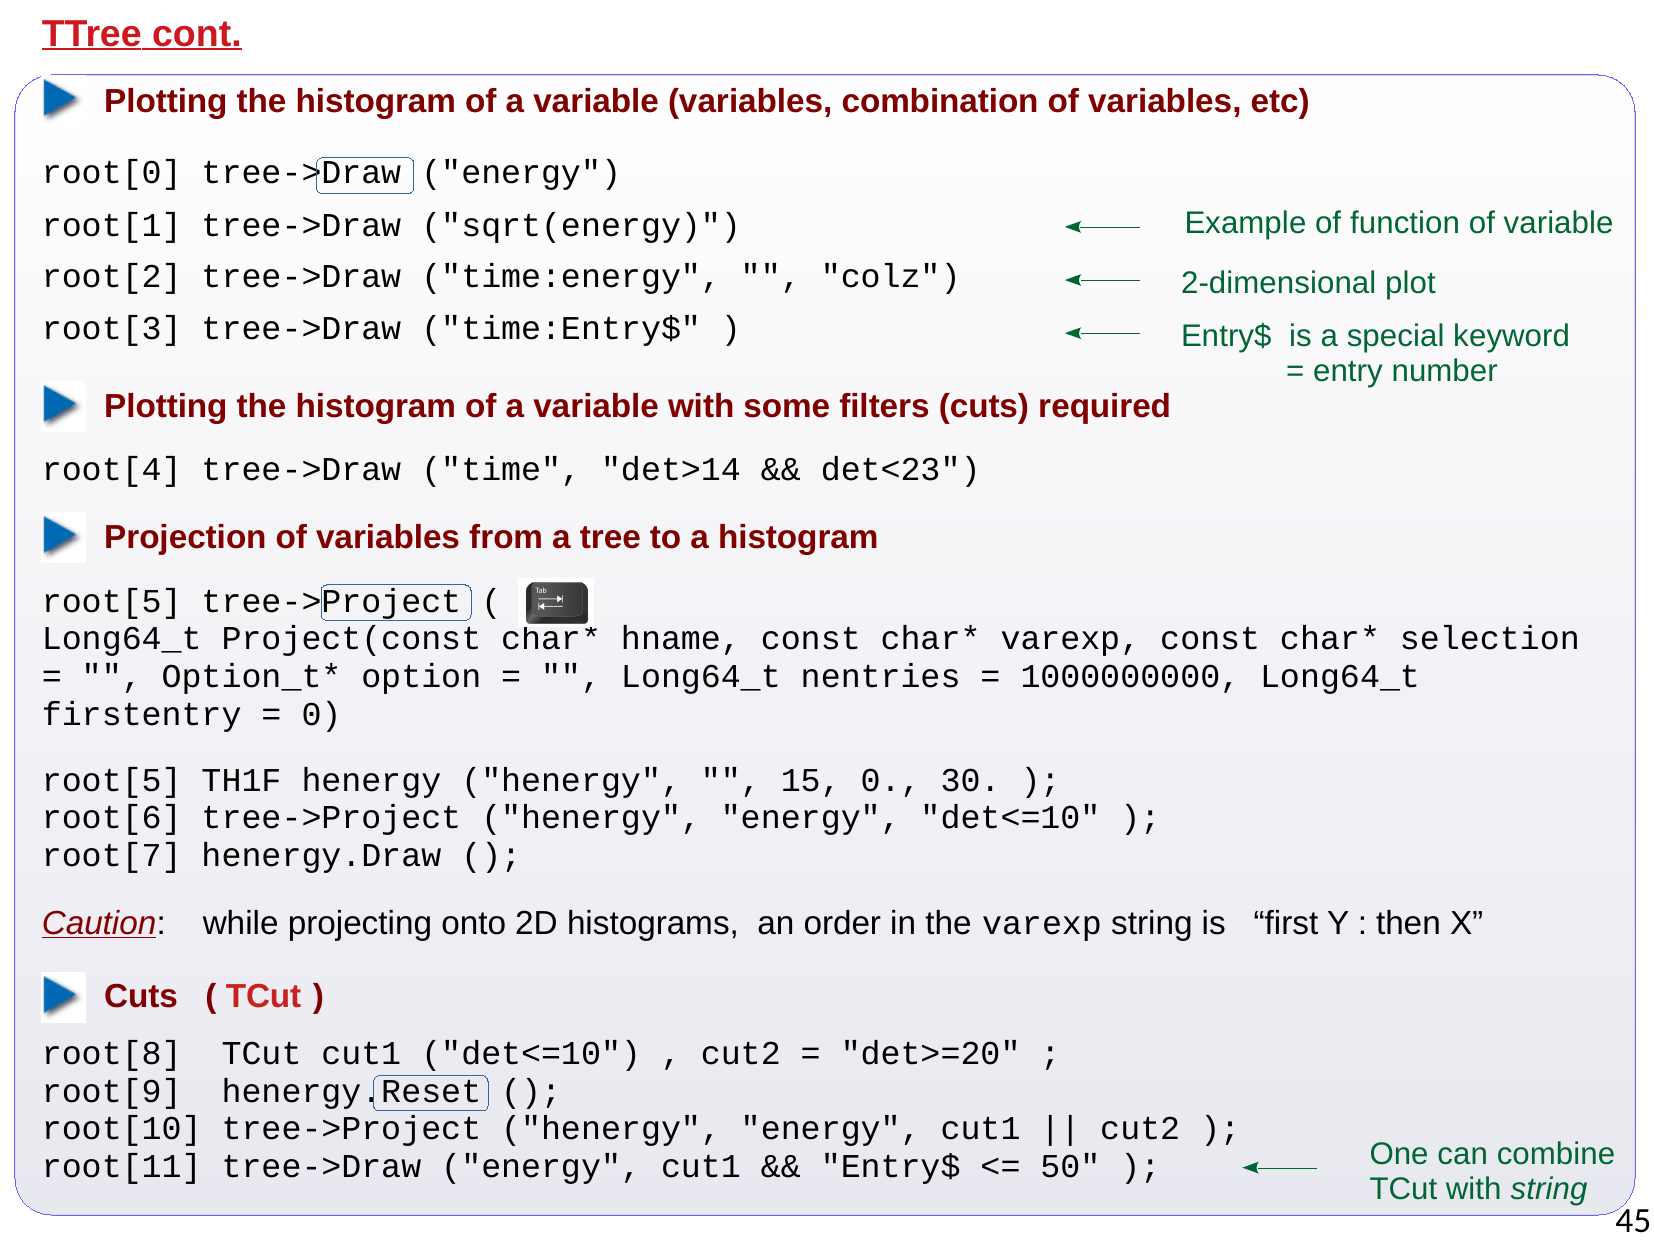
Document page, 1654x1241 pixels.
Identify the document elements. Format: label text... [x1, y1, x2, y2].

picture [518, 578, 594, 627]
text_box [14, 84, 1607, 1216]
text_box TTree cont. Plotting the histogram of a variable (variables, combination of variables, etc) root[0] tree->Draw ("energy") root[1] tree->Draw ("sqrt(energy)") root[2] tree->Draw ("time:energy", "", "colz") root[3] tree->Draw ("time:Entry$" ) Plotting the histogram of a variable with some filters (cuts) required root[4] tree->Draw ("time", "det>14 && det<23") Projection of variables from a tree to a histogram root[5] tree->Project ( Long64_t Project(const char* hname, const char* varexp, const char* selection = "", Option_t* option = "", Long64_t nentries = 1000000000, Long64_t firstentry = 0) root[5] TH1F henergy ("henergy", "", 15, 0., 30. ); root[6] tree->Project ("henergy", "energy", "det<=10" ); root[7] henergy.Draw (); Caution: while projecting onto 2D histograms, an order in the varexp string is “first Y : then X” Cuts ( TCut ) root[8] TCut cut1 ("det<=10") , cut2 = "det>=20" ; root[9] henergy.Reset (); root[10] tree->Project ("henergy", "energy", cut1 || cut2 ); root[11] tree->Draw ("energy", cut1 && "Entry$ <= 50" ); [27, 4, 1625, 1195]
text_box One can combine TCut with string [1354, 1129, 1636, 1214]
text_box [1625, 86, 1636, 1129]
text_box 2-dimensional plot [1166, 257, 1598, 310]
text_box Example of function of variable [1169, 198, 1635, 248]
text_box Entry$ is a special keyword = entry number [1166, 310, 1618, 395]
